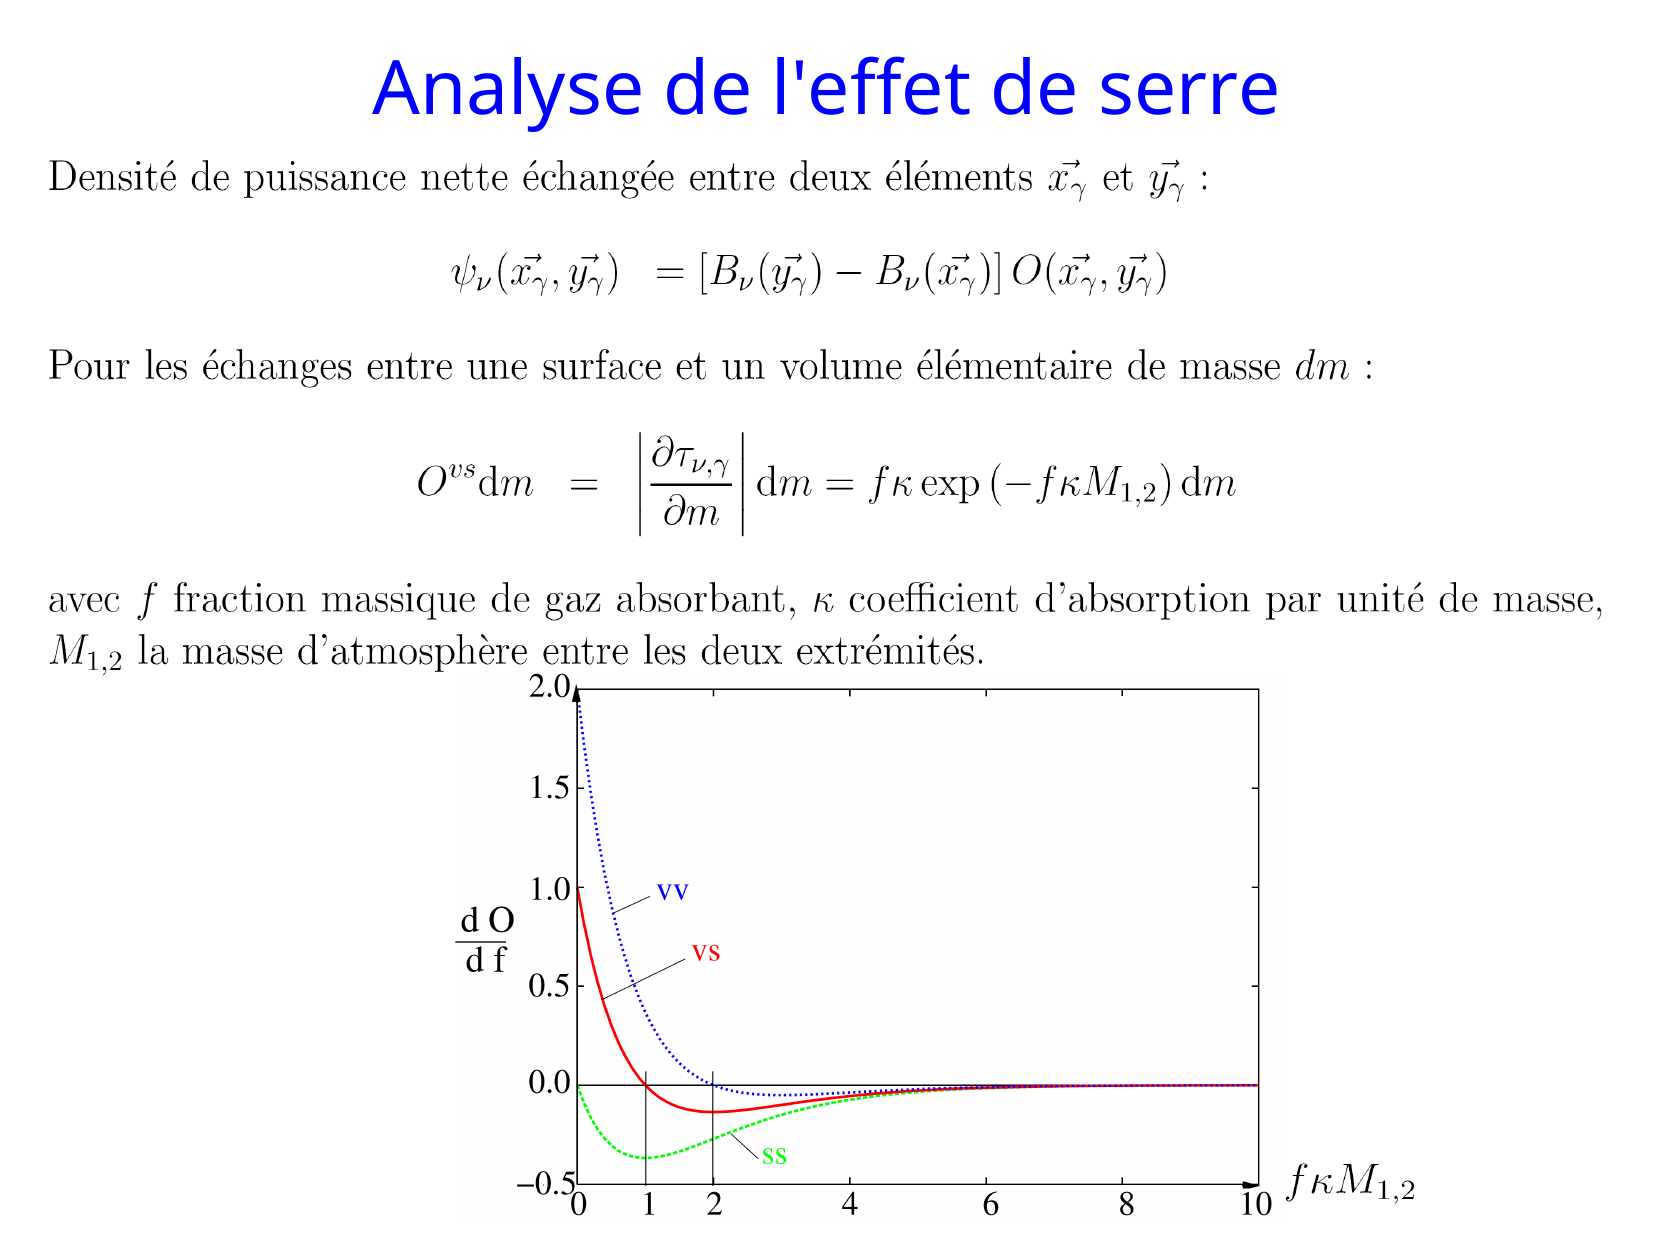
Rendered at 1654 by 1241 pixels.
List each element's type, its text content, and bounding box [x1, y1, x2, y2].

picture [35, 145, 1626, 1224]
title Analyse de l'effet de serre [82, 16, 1571, 145]
